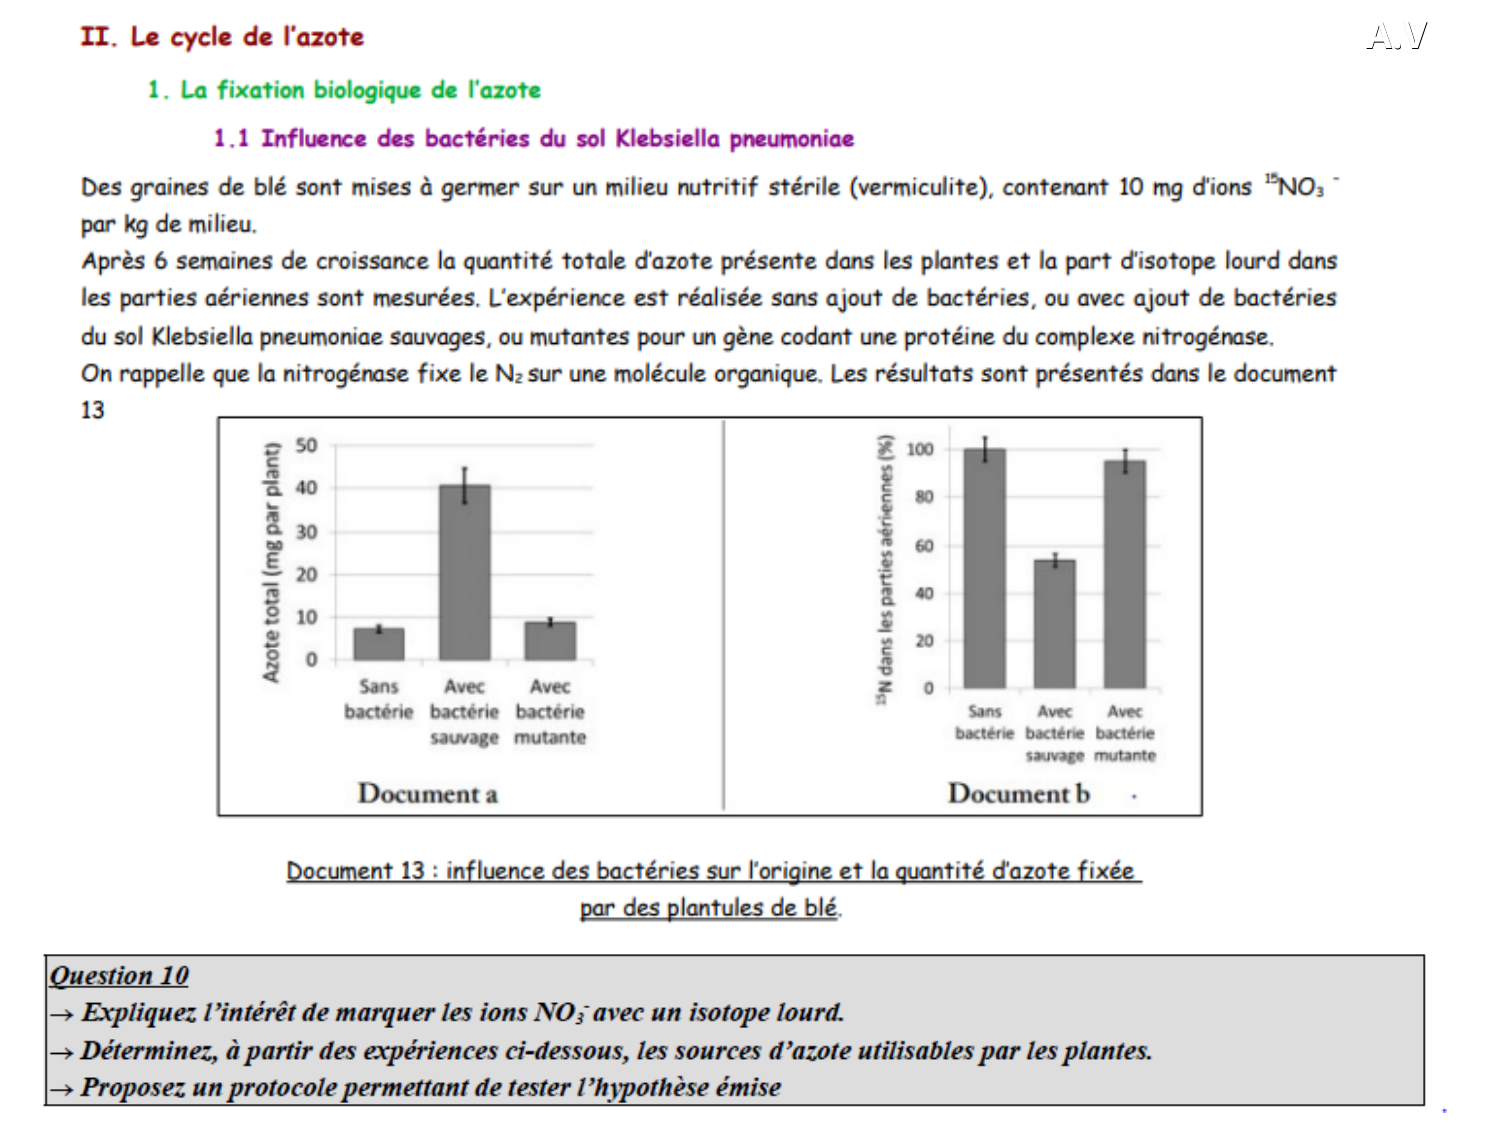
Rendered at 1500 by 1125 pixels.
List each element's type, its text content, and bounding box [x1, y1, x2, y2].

picture [34, 938, 1447, 1113]
picture [34, 3, 1359, 928]
text_box A.V [1351, 3, 1476, 65]
